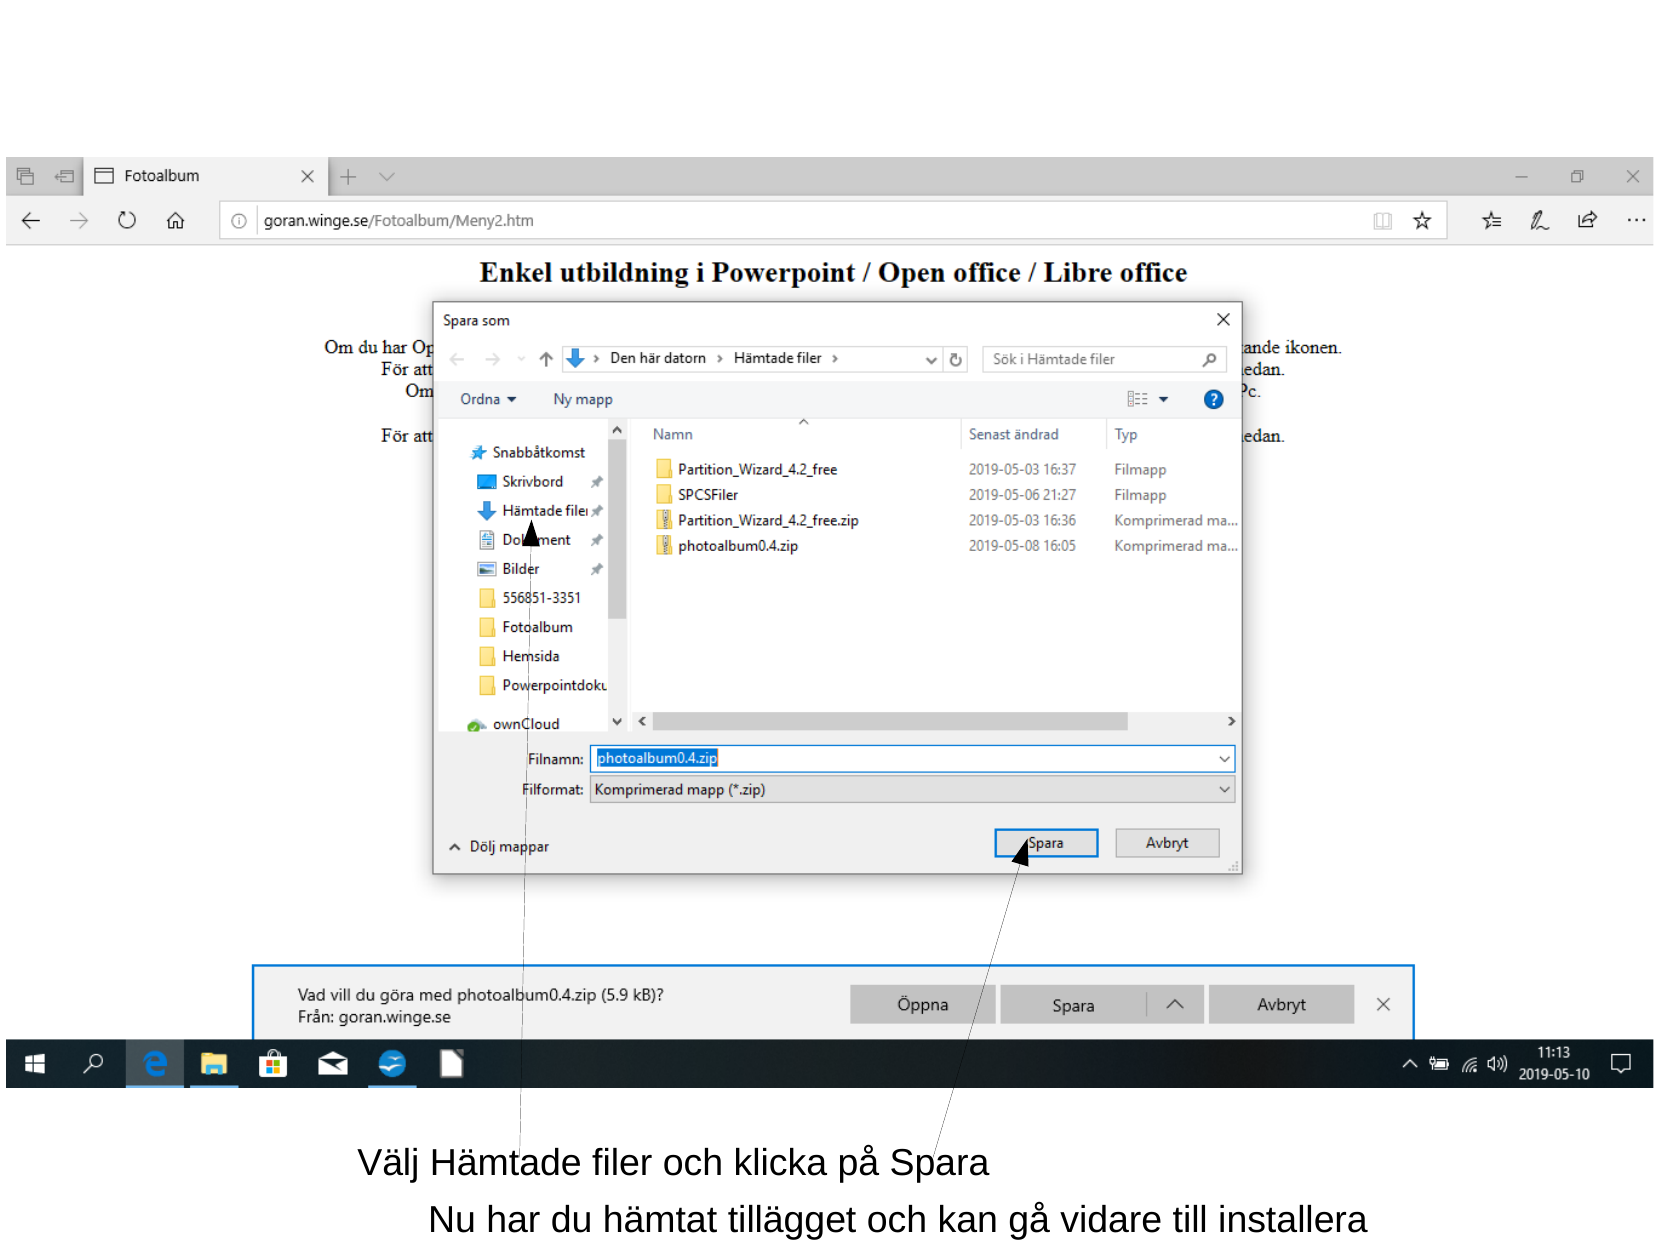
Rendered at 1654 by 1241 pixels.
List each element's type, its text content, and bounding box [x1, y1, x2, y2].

text_box Välj Hämtade filer och klicka på Spara [342, 1133, 1382, 1191]
text_box Nu har du hämtat tillägget och kan gå vidare till installera [413, 1190, 1465, 1241]
picture [6, 157, 1654, 1088]
